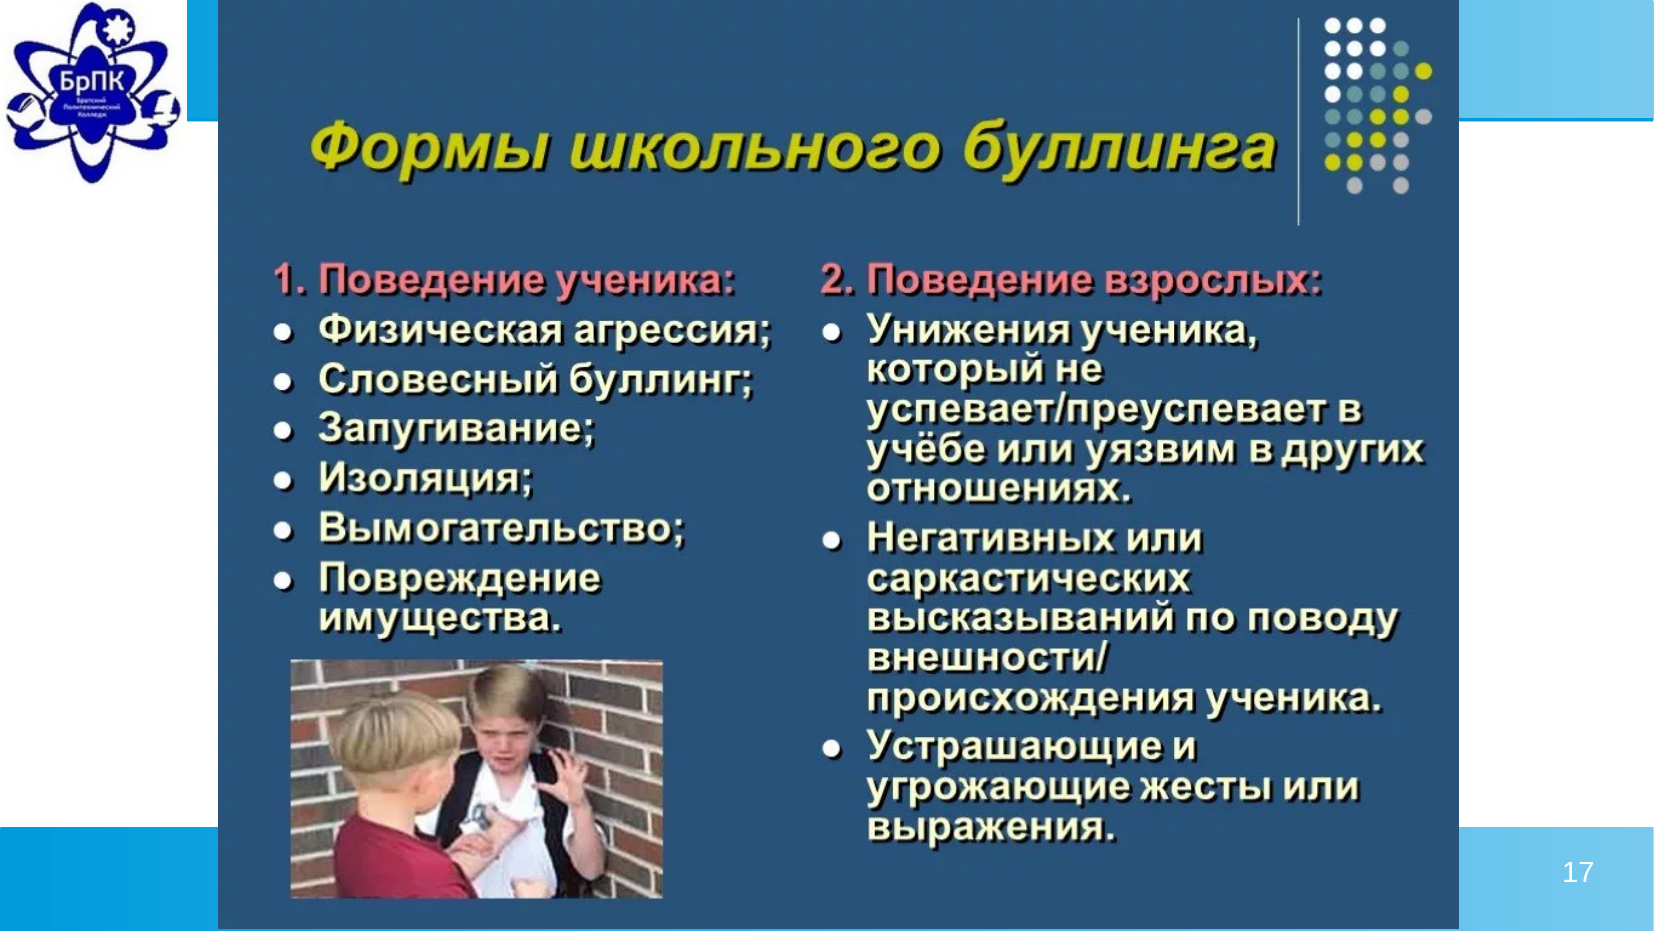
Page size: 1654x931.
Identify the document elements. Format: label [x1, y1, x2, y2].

picture [0, 0, 187, 187]
picture [218, 0, 1459, 929]
